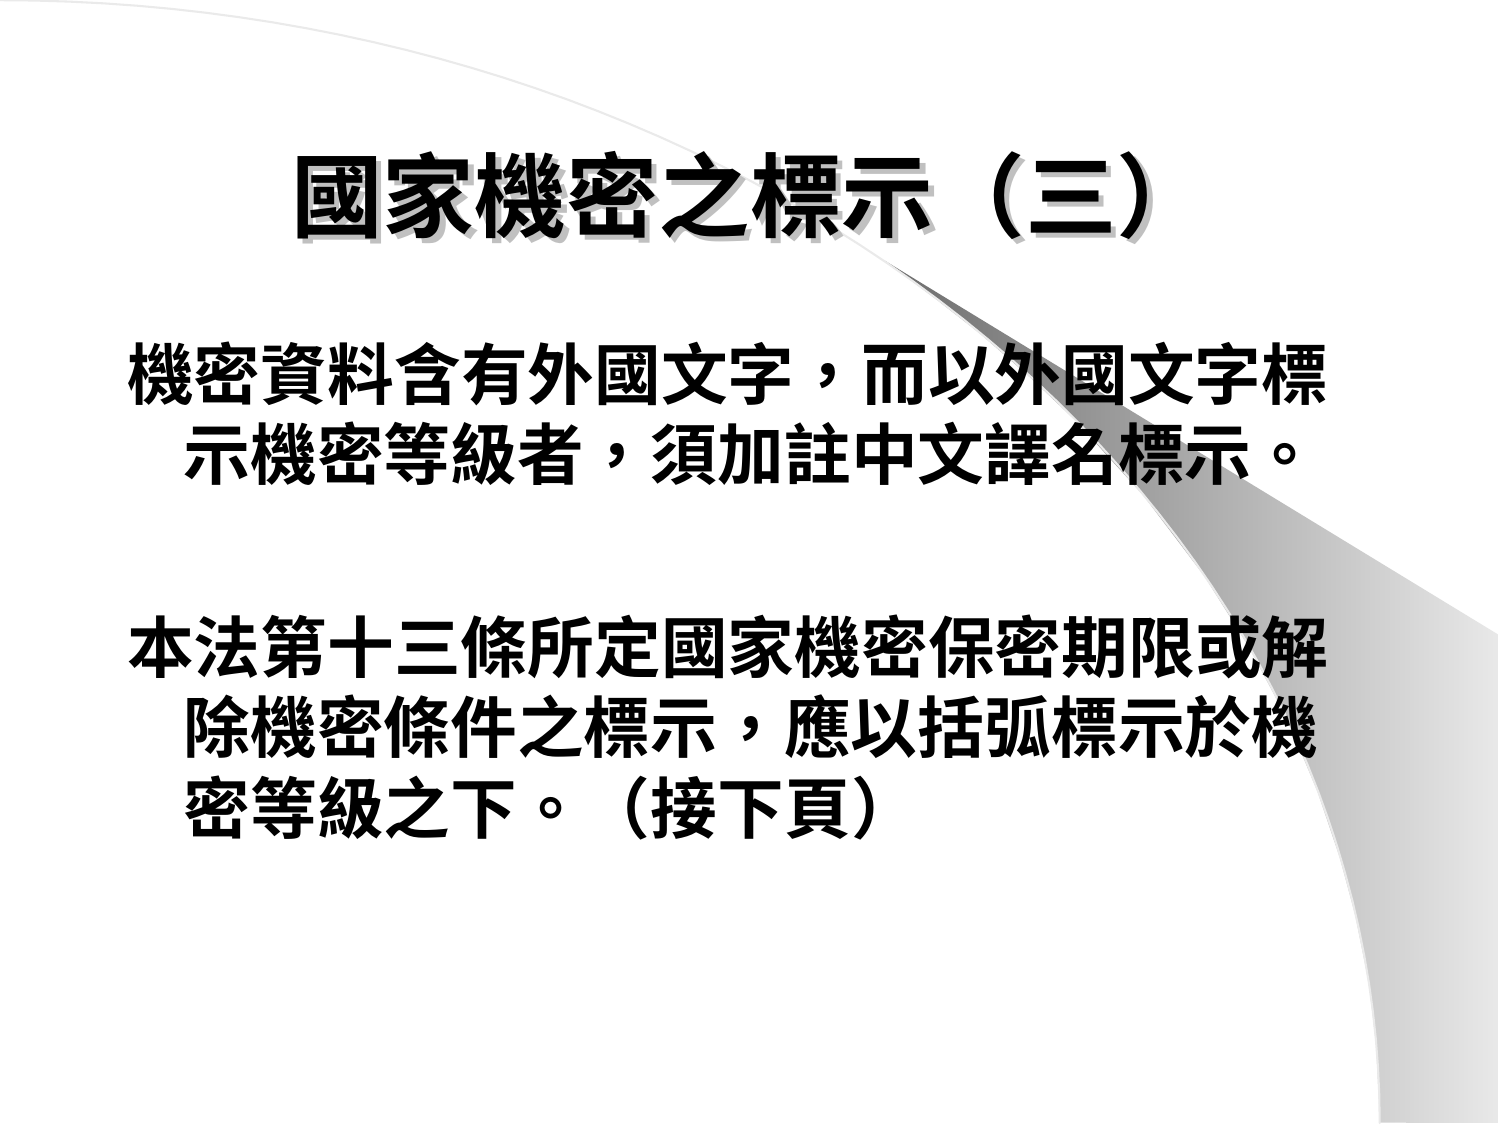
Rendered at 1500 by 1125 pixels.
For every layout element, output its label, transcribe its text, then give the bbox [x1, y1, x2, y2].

list 機密資料含有外國文字，而以外國文字標示機密等級者，須加註中文譯名標示。 本法第十三條所定國家機密保密期限或解除機密條件之標示，應以括弧標示於機密等級之下。（接下頁） [112, 324, 1388, 1000]
title 國家機密之標示（三） [112, 99, 1388, 288]
